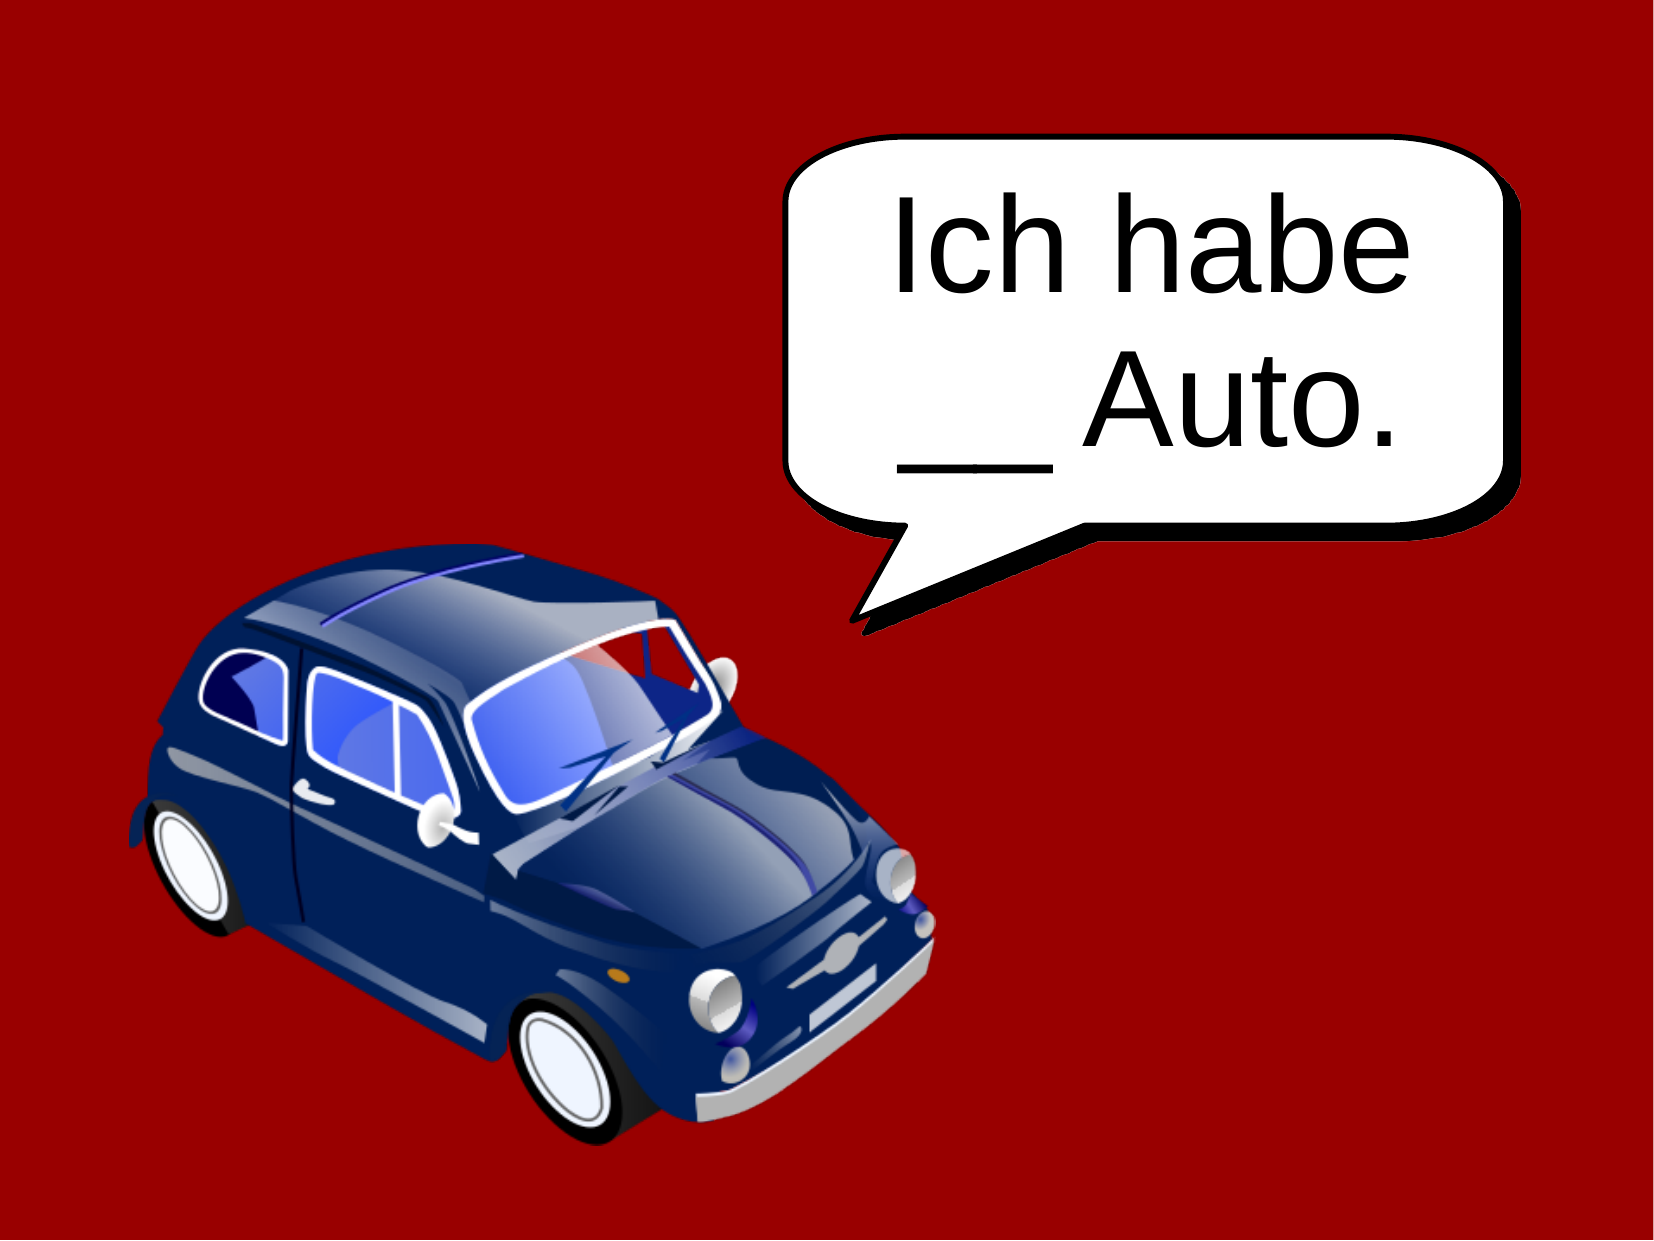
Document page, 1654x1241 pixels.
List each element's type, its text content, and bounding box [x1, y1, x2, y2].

text_box [1495, 174, 1506, 488]
text_box [785, 162, 1486, 621]
picture [129, 544, 936, 1146]
text_box Ich habe __ Auto. [809, 160, 1495, 497]
text_box [813, 136, 1479, 160]
